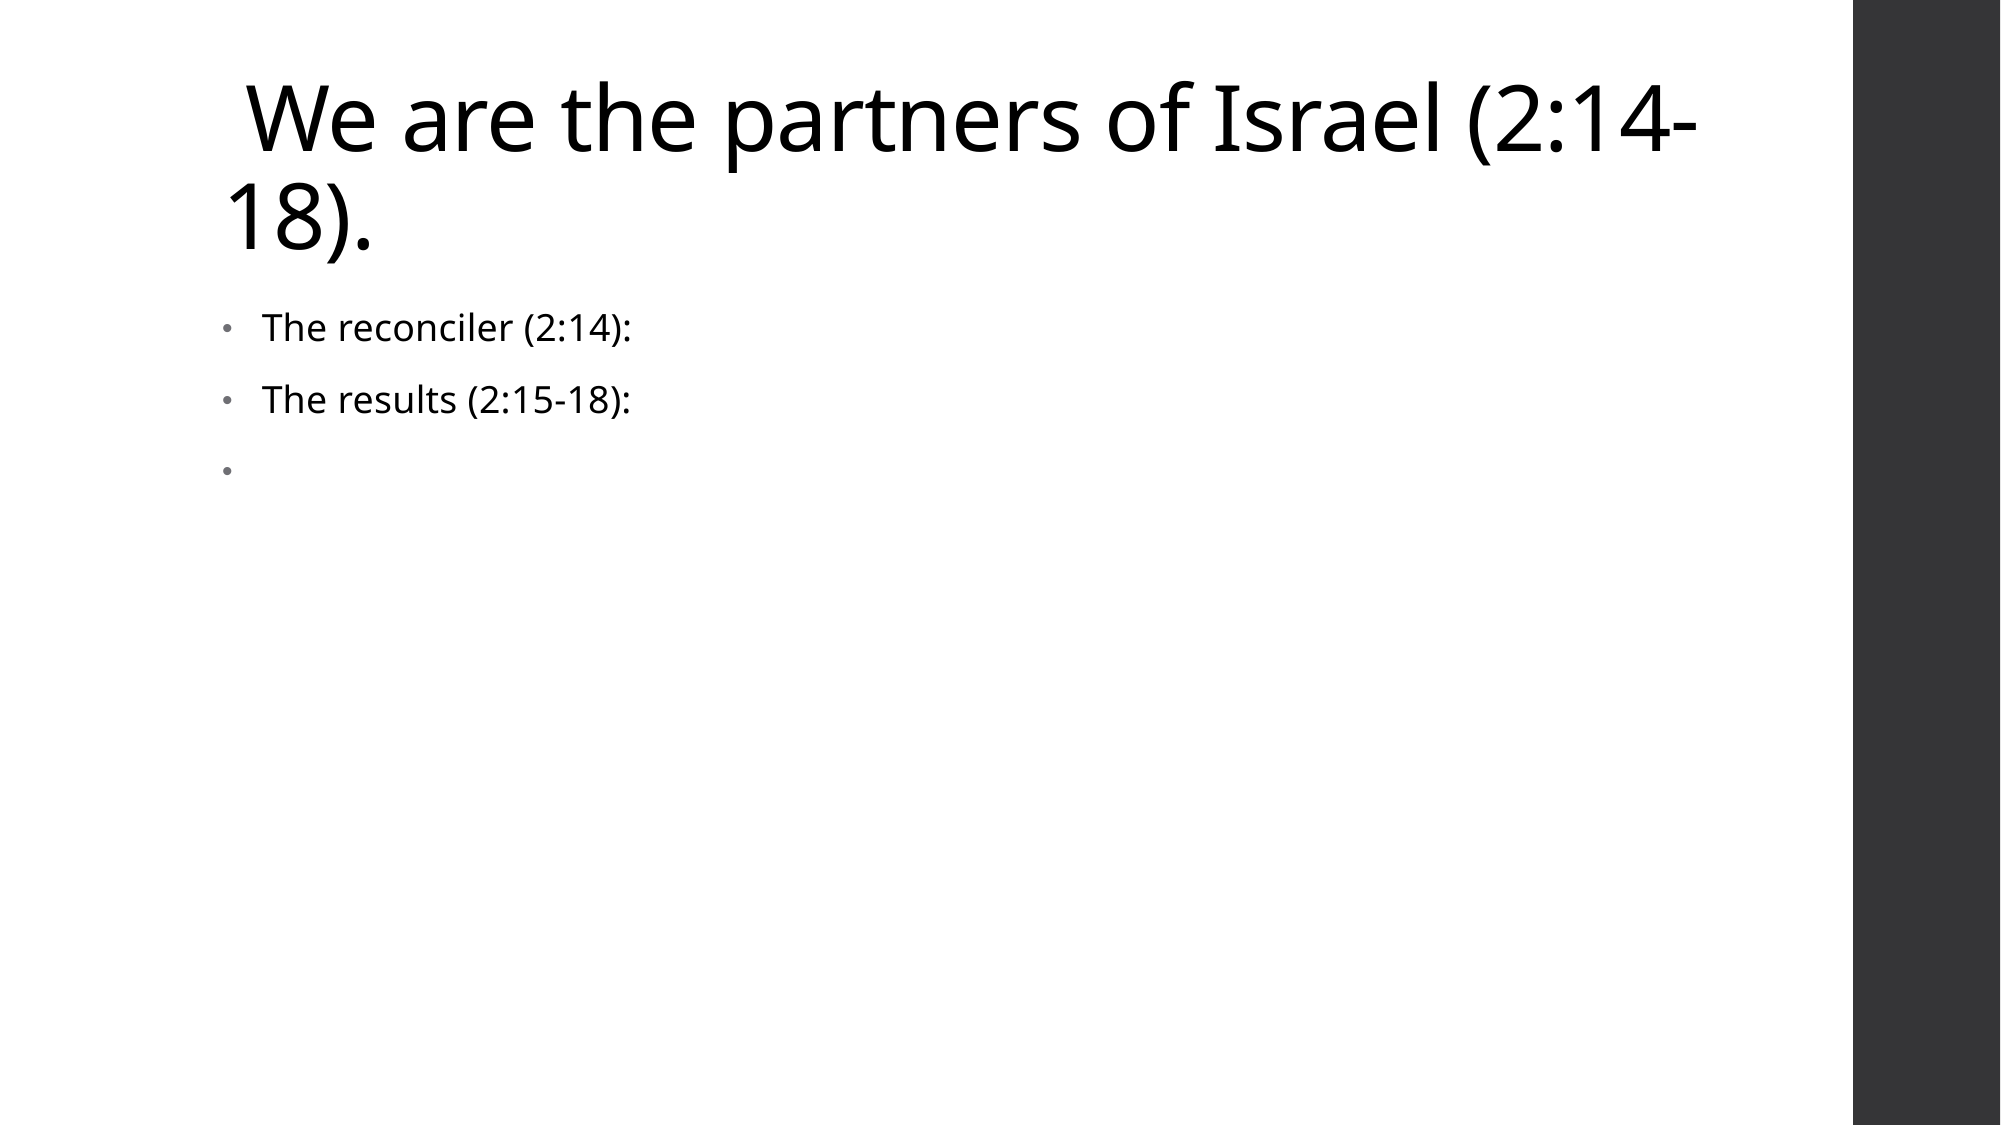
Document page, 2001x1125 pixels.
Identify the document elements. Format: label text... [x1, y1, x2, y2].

list The reconciler (2:14): The results (2:15-18): [206, 299, 1617, 1014]
title We are the partners of Israel (2:14-18). [206, 60, 1797, 278]
